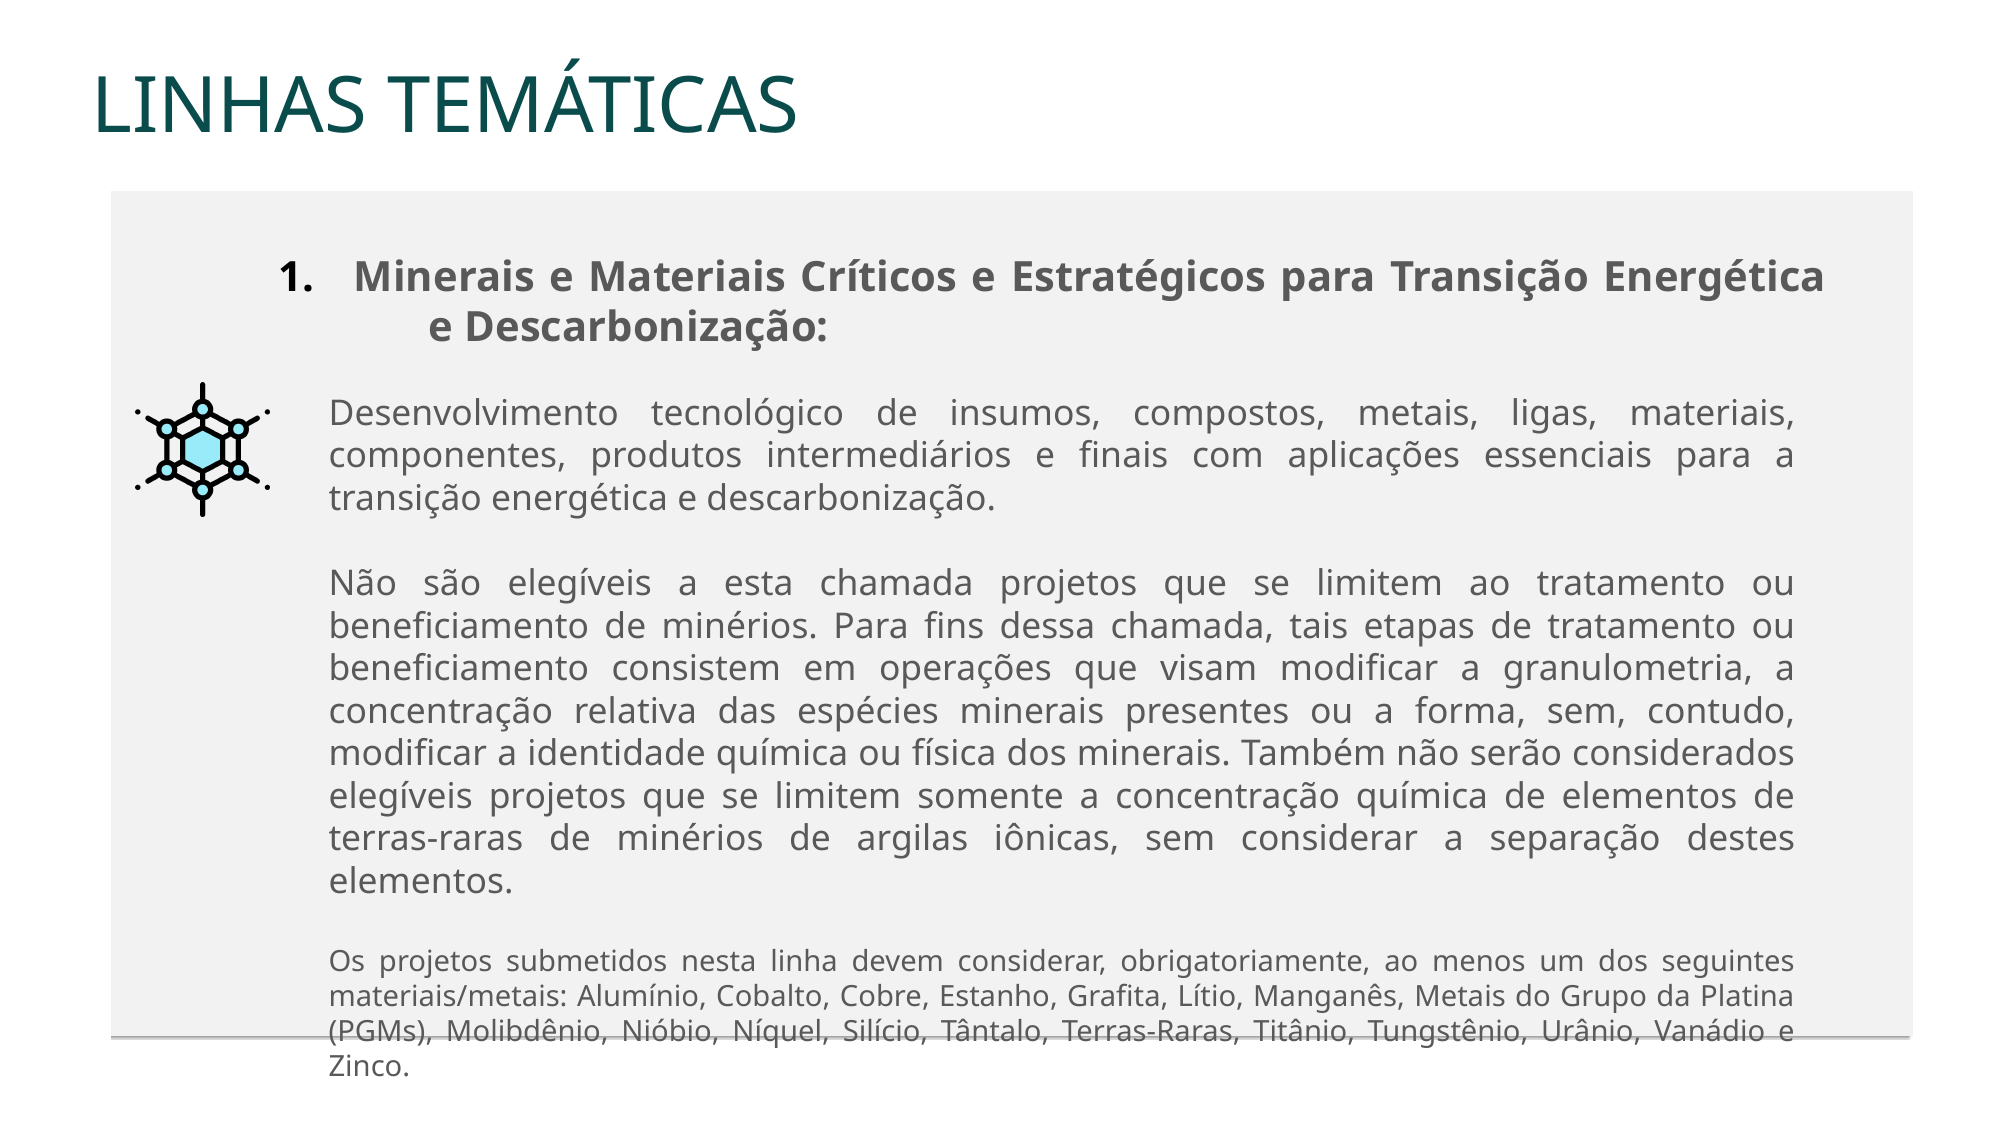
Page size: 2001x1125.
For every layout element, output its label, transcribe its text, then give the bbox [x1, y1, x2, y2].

text_box [673, 1027, 682, 1036]
text_box [1692, 1027, 1700, 1036]
text_box [538, 1019, 670, 1036]
text_box [495, 1019, 507, 1036]
text_box [587, 1027, 596, 1036]
text_box [1726, 1027, 1735, 1036]
text_box [906, 1027, 915, 1036]
text_box [1751, 1027, 1760, 1036]
text_box [976, 1027, 984, 1036]
text_box [698, 1027, 707, 1036]
text_box [1619, 1027, 1628, 1036]
text_box [476, 1027, 485, 1036]
text_box [1333, 1027, 1342, 1036]
text_box [545, 1027, 553, 1032]
text_box [1482, 1027, 1490, 1036]
text_box [1080, 1027, 1088, 1032]
picture [135, 382, 270, 517]
text_box [510, 1019, 536, 1036]
text_box [1506, 1027, 1515, 1036]
text_box [766, 1027, 775, 1036]
text_box [1161, 1022, 1169, 1030]
text_box [871, 1019, 1018, 1036]
text_box [1595, 1027, 1603, 1036]
text_box Desenvolvimento tecnológico de insumos, compostos, metais, ligas, materiais, componentes, produtos intermediários e finais com aplicações essenciais para a transição energética e descarbonização. Não são elegíveis a esta chamada projetos que se limitem ao tratamento ou beneficiamento de minérios. Para fins dessa chamada, tais etapas de tratamento ou beneficiamento consistem em operações que visam modificar a granulometria, a concentração relativa das espécies minerais presentes ou a forma, sem, contudo, modificar a identidade química ou física dos minerais. Também não serão considerados elegíveis projetos que se limitem somente a concentração química de elementos de terras-raras de minérios de argilas iônicas, sem considerar a separação destes elementos. Os projetos submetidos nesta linha devem considerar, obrigatoriamente, ao menos um dos seguintes materiais/metais: Alumínio, Cobalto, Cobre, Estanho, Grafita, Lítio, Manganês, Metais do Grupo da Platina (PGMs), Molibdênio, Nióbio, Níquel, Silício, Tântalo, Terras-Raras, Titânio, Tungstênio, Urânio, Vanádio e Zinco. [313, 382, 1817, 1019]
text_box [392, 1024, 397, 1036]
text_box Minerais e Materiais Críticos e Estratégicos para Transição Energética e Descarbonização: [231, 241, 1842, 359]
text_box [342, 1022, 350, 1031]
text_box [737, 1024, 745, 1036]
text_box LINHAS TEMÁTICAS [71, 40, 1960, 163]
text_box [655, 1027, 664, 1036]
text_box [1309, 1027, 1317, 1036]
text_box [1405, 1027, 1413, 1036]
text_box [802, 1027, 810, 1032]
text_box [1021, 1019, 1735, 1036]
text_box [461, 1024, 466, 1036]
text_box [819, 1019, 868, 1036]
text_box [1782, 1027, 1790, 1032]
text_box [1422, 1027, 1431, 1036]
text_box [1464, 1027, 1472, 1032]
text_box [1027, 1027, 1036, 1036]
text_box [673, 1019, 816, 1036]
text_box [626, 1024, 634, 1036]
text_box [111, 191, 1913, 1036]
text_box [450, 1024, 455, 1036]
text_box [527, 1027, 536, 1036]
text_box [381, 1024, 386, 1036]
text_box [562, 1027, 570, 1036]
text_box [510, 1027, 519, 1036]
